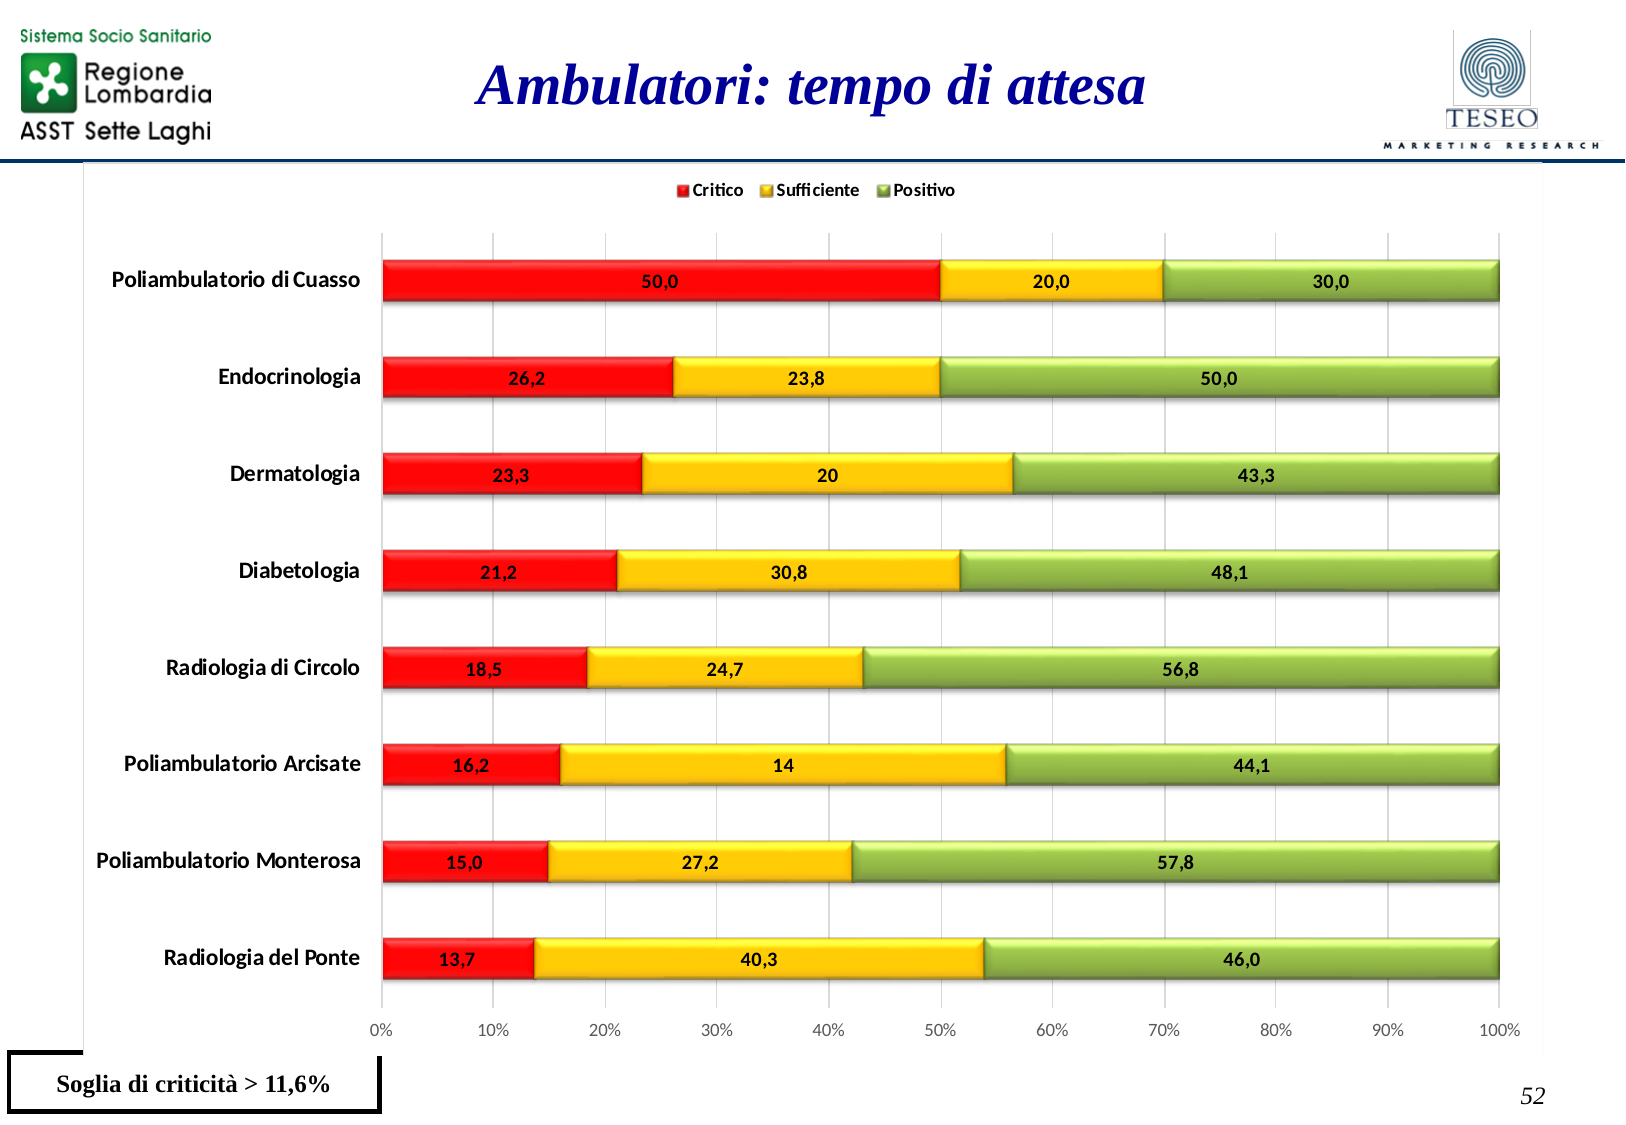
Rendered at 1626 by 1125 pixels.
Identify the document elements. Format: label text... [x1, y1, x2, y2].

text_box Ambulatori: tempo di attesa [268, 19, 1356, 144]
picture [82, 161, 1543, 1056]
text_box Soglia di criticità > 11,6% [9, 1052, 380, 1112]
picture [21, 26, 211, 148]
picture [1381, 30, 1604, 149]
